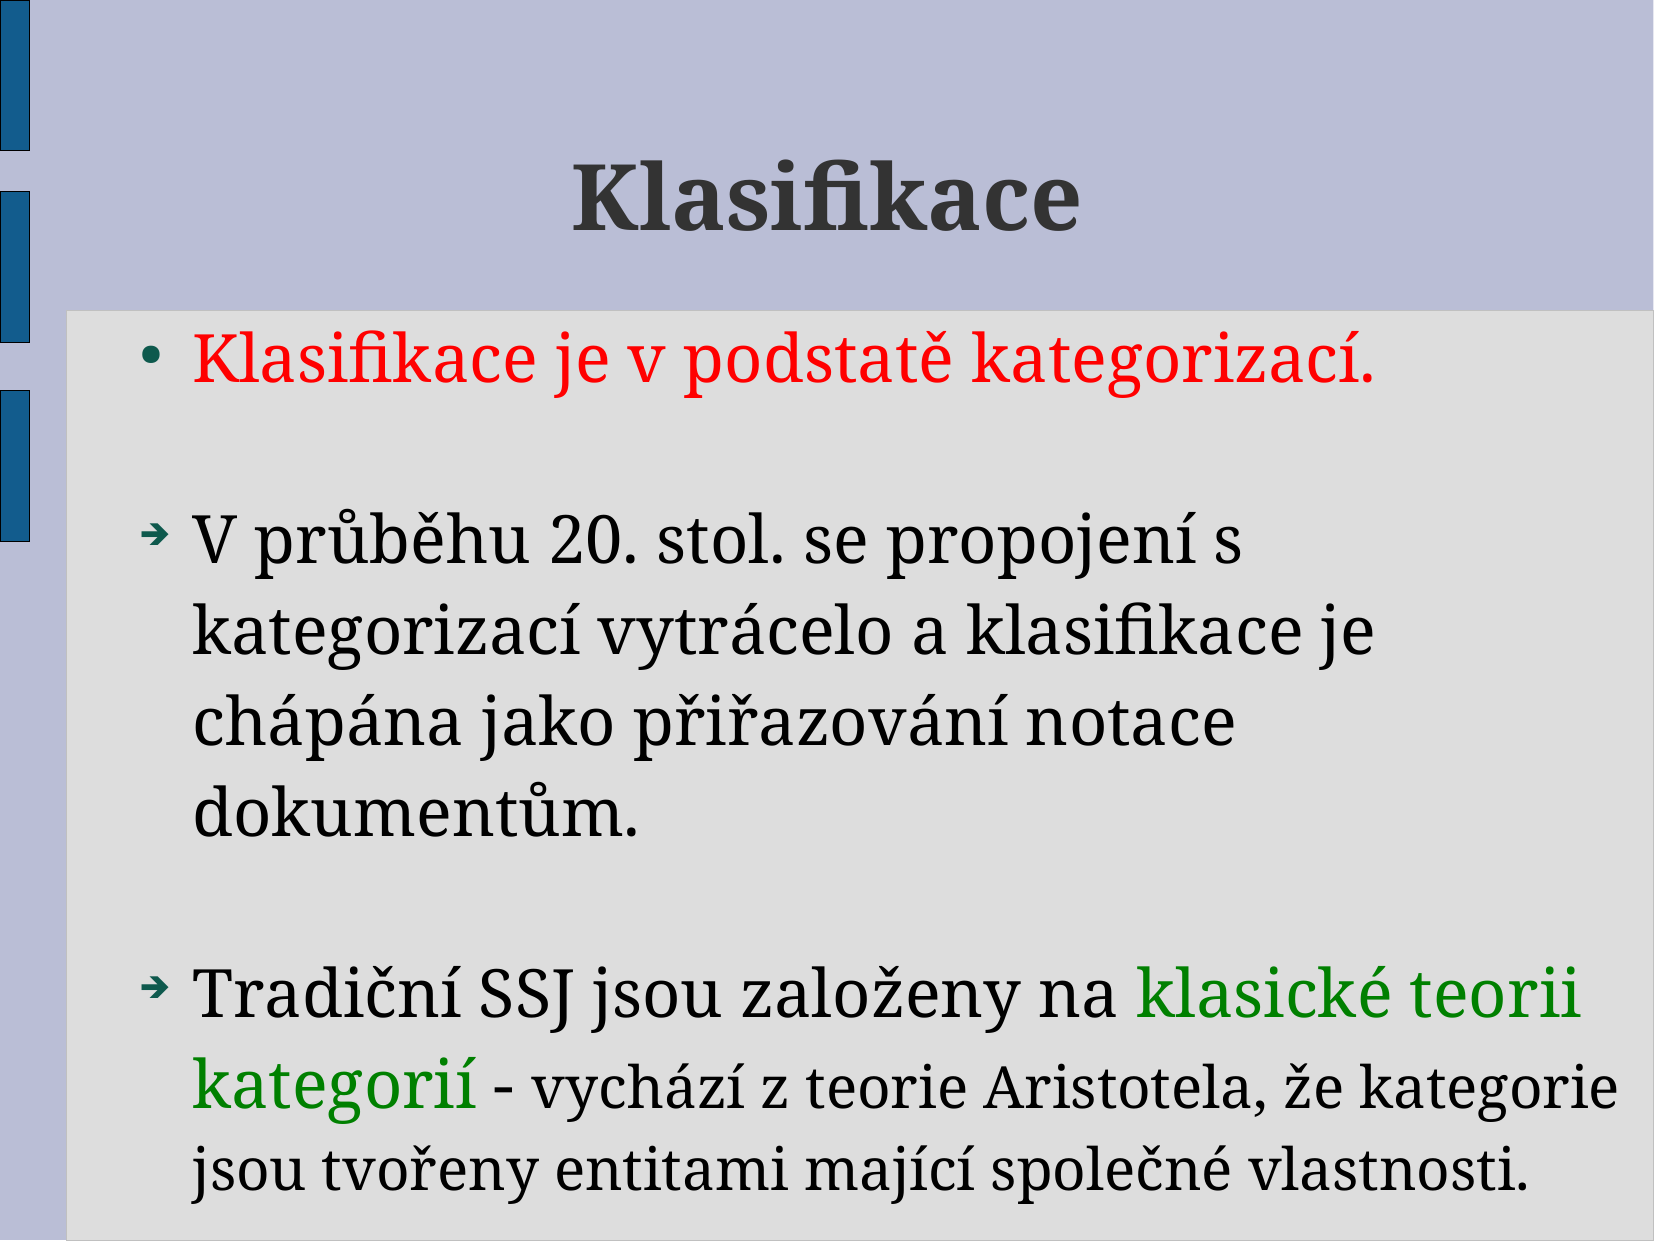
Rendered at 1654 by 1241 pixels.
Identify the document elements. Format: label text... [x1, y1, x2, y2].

list Klasifikace je v podstatě kategorizací. V průběhu 20. stol. se propojení s kategorizací vytrácelo a klasifikace je chápána jako přiřazování notace dokumentům. Tradiční SSJ jsou založeny na klasické teorii kategorií - vychází z teorie Aristotela, že kategorie jsou tvořeny entitami mající společné vlastnosti. Teorie prototypů (kognitivní psychologie) - Teorie, že kategorie mají prototypy. Více viz Sternberg, 2002, s. 289-291. [121, 311, 1625, 1241]
title Klasifikace [121, 98, 1534, 291]
